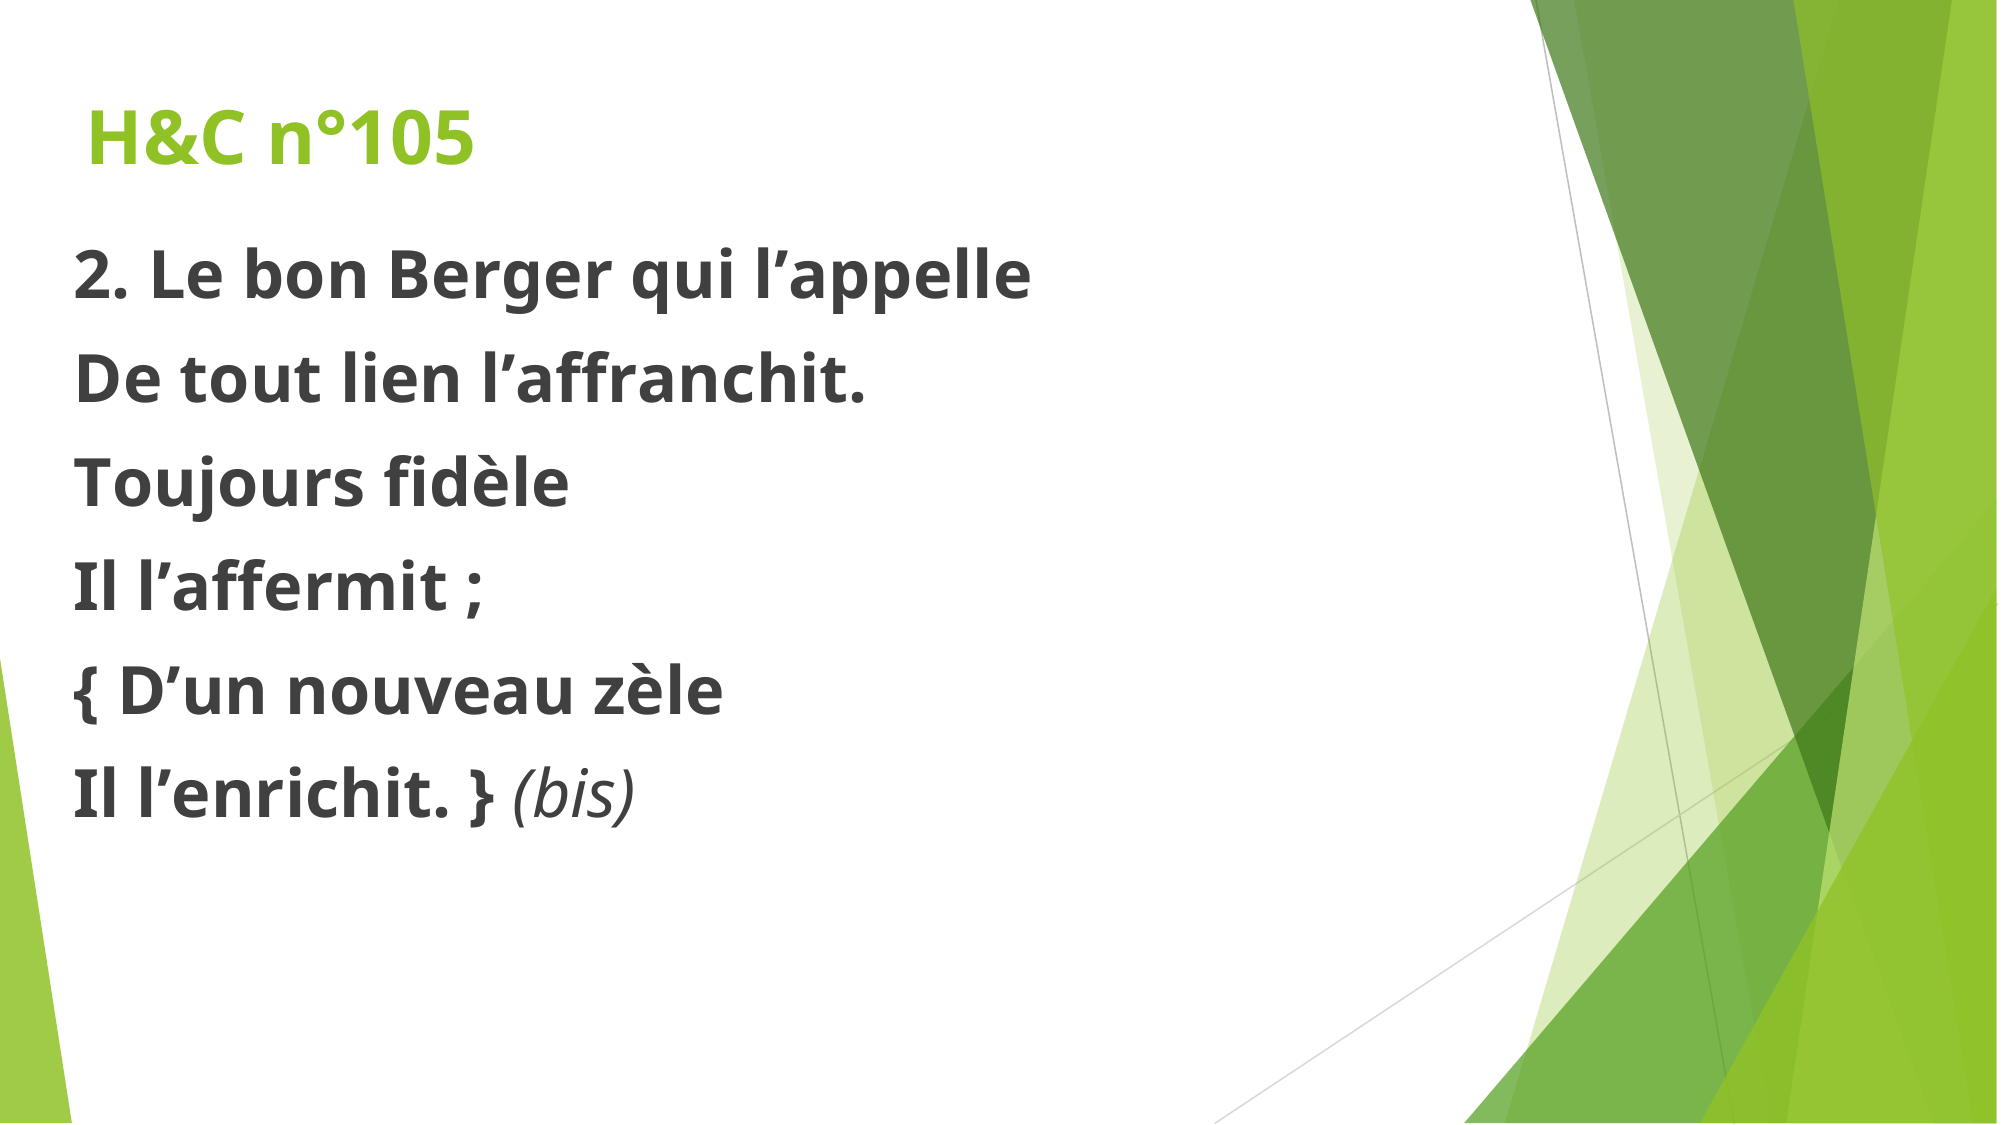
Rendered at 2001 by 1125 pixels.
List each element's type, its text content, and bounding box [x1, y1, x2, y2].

text_box 2. Le bon Berger qui l’appelle De tout lien l’affranchit. Toujours fidèle Il l’affermit ; { D’un nouveau zèle Il l’enrichit. } (bis) [59, 212, 1985, 1075]
text_box H&C n°105 [70, 82, 497, 189]
